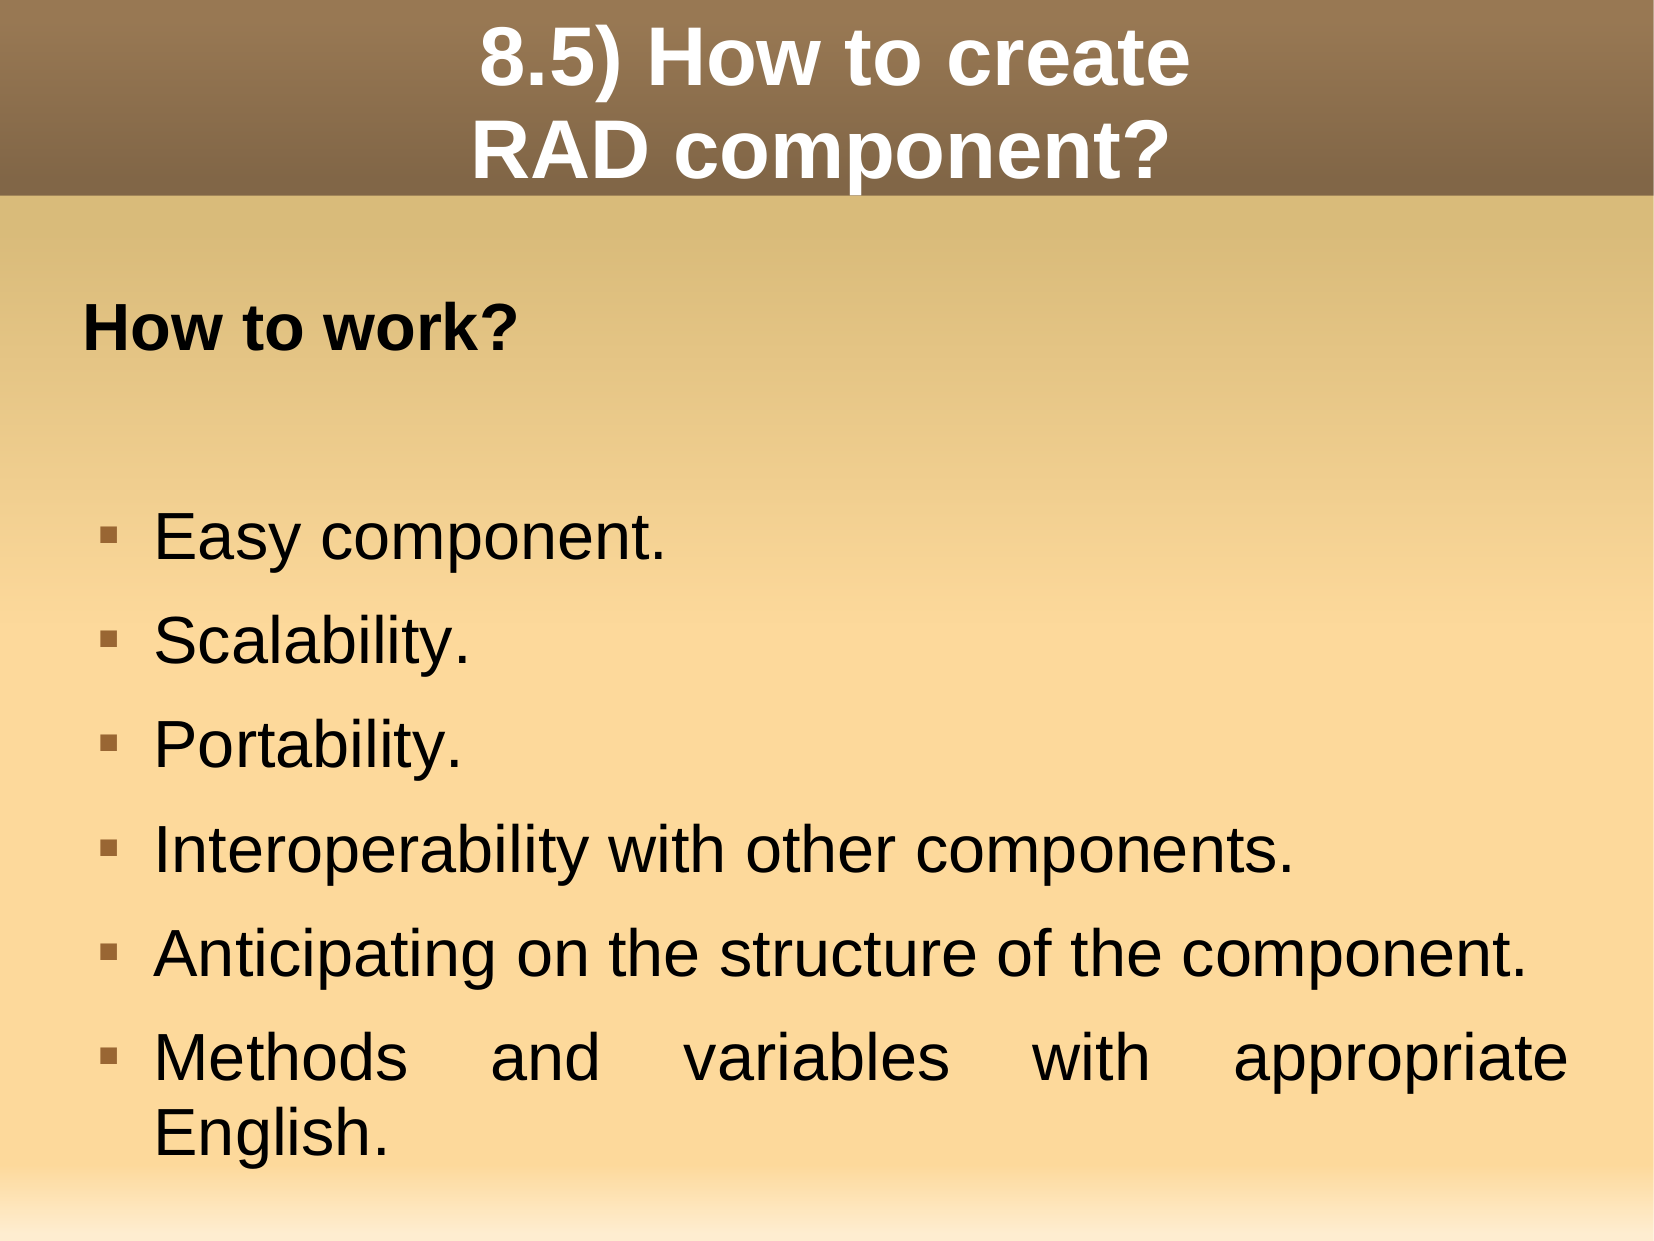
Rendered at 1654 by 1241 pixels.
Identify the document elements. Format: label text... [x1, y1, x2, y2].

list How to work? Easy component. Scalability. Portability. Interoperability with other components. Anticipating on the structure of the component. Methods and variables with appropriate English. [82, 290, 1571, 1170]
title 8.5) How to create RAD component? [76, 7, 1565, 200]
picture [0, 0, 1654, 1241]
